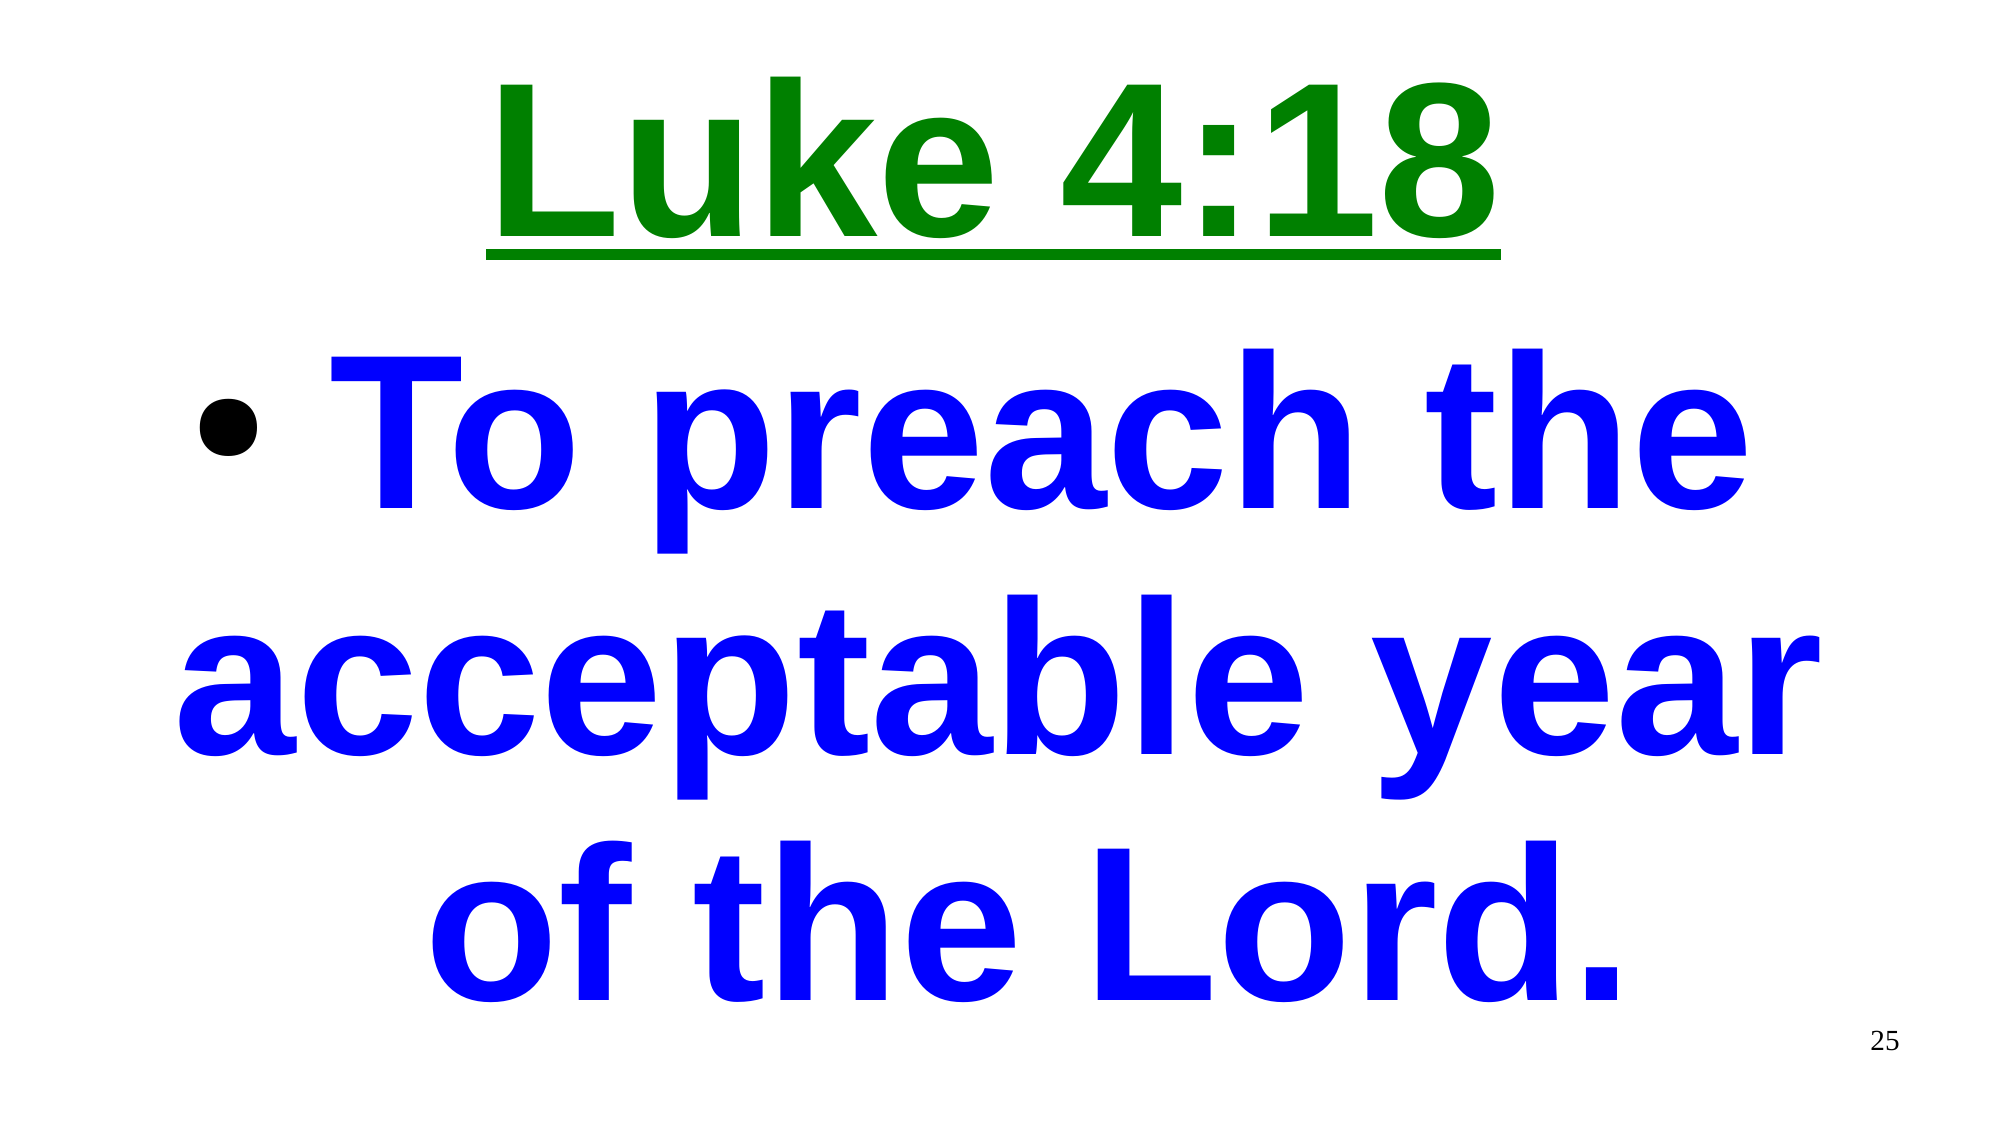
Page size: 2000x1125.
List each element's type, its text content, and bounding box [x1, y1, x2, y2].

list Luke 4:18 To preach the acceptable year of the Lord. [37, 37, 1951, 1088]
